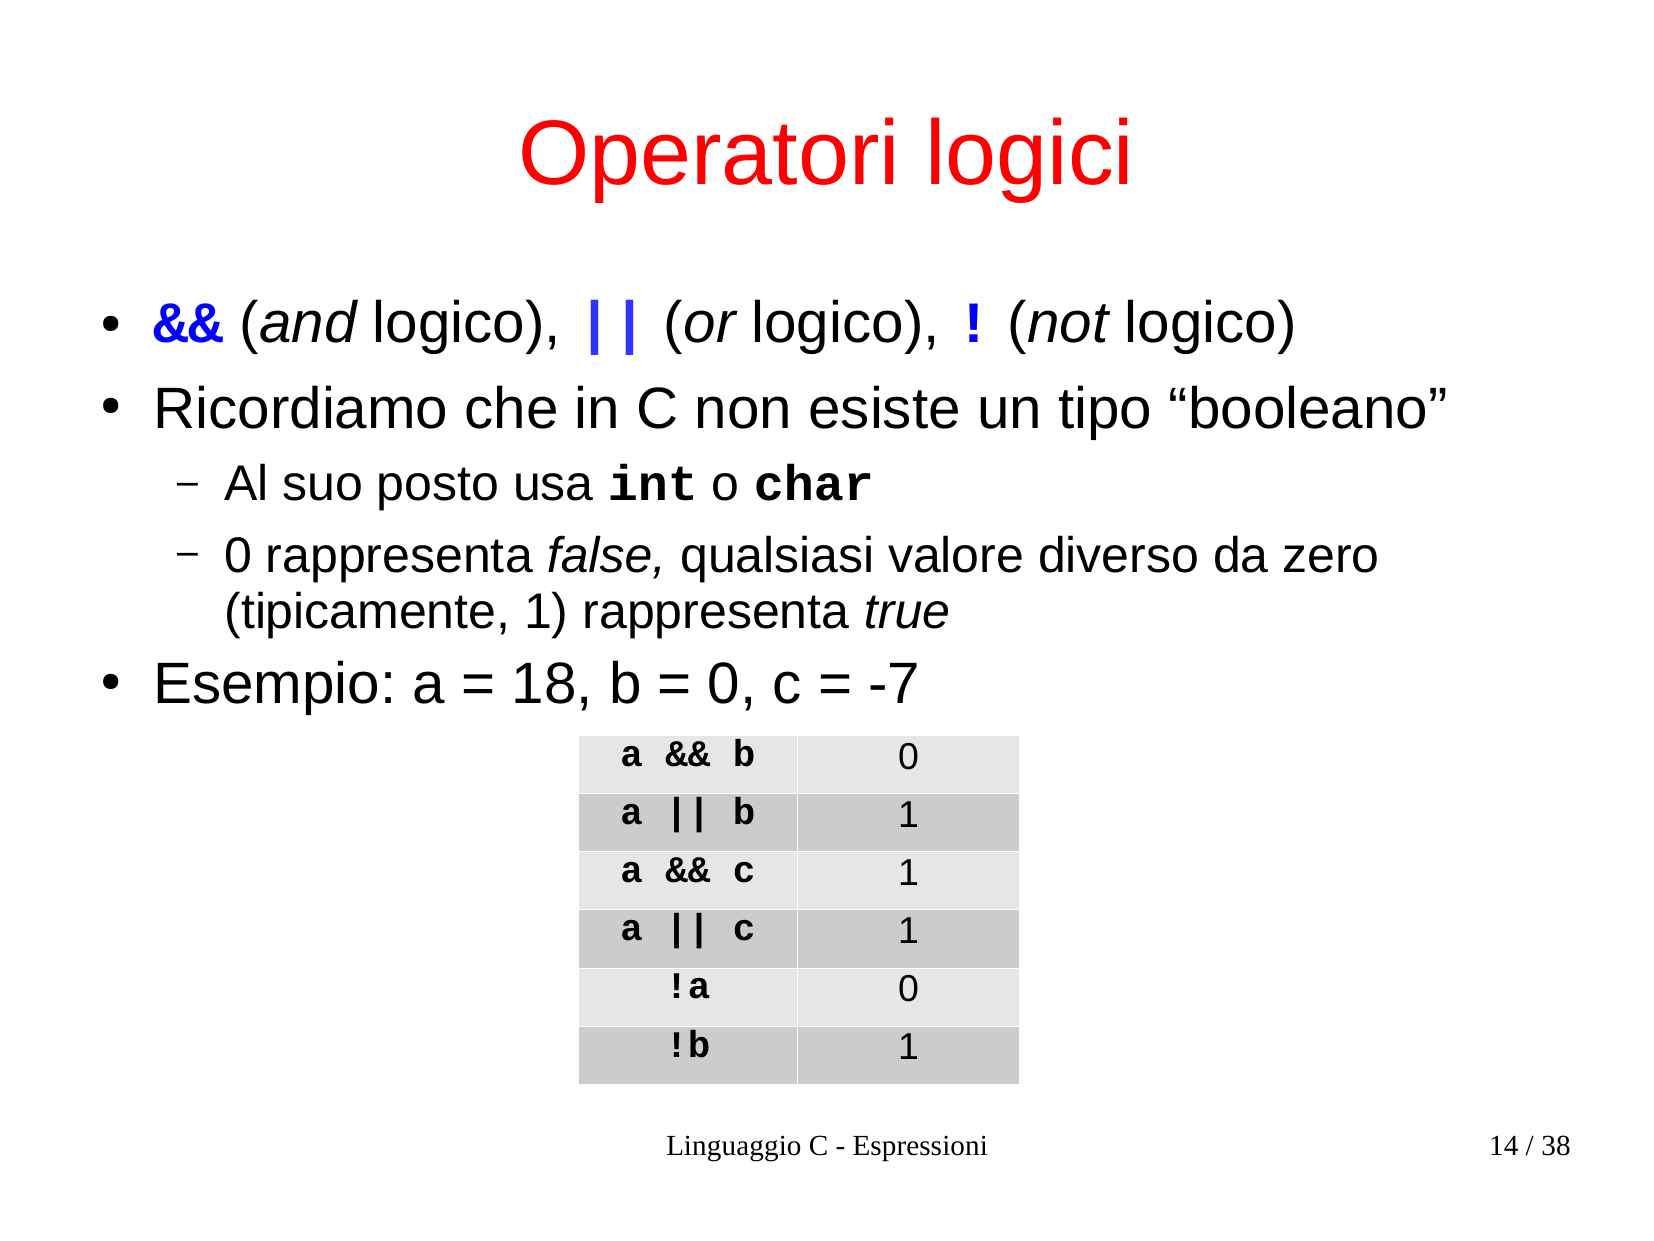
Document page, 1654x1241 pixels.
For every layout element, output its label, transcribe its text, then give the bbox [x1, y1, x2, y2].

table_cell a && c [579, 852, 797, 909]
table_cell a || b [579, 794, 797, 851]
table_header 0 [798, 736, 1019, 793]
table_cell 1 [798, 1027, 1019, 1084]
table_header a && b [579, 736, 797, 793]
title Operatori logici [82, 49, 1571, 257]
table_cell !b [579, 1027, 797, 1084]
table_cell !a [579, 969, 797, 1026]
table_cell 1 [798, 910, 1019, 968]
table_cell 1 [798, 794, 1019, 851]
table_cell 1 [798, 852, 1019, 909]
table_cell a || c [579, 910, 797, 968]
table_cell 0 [798, 969, 1019, 1026]
list && (and logico), || (or logico), ! (not logico) Ricordiamo che in C non esiste un tipo “booleano” Al suo posto usa int o char 0 rappresenta false, qualsiasi valore diverso da zero (tipicamente, 1) rappresenta true Esempio: a = 18, b = 0, c = -7 [82, 290, 1571, 1109]
